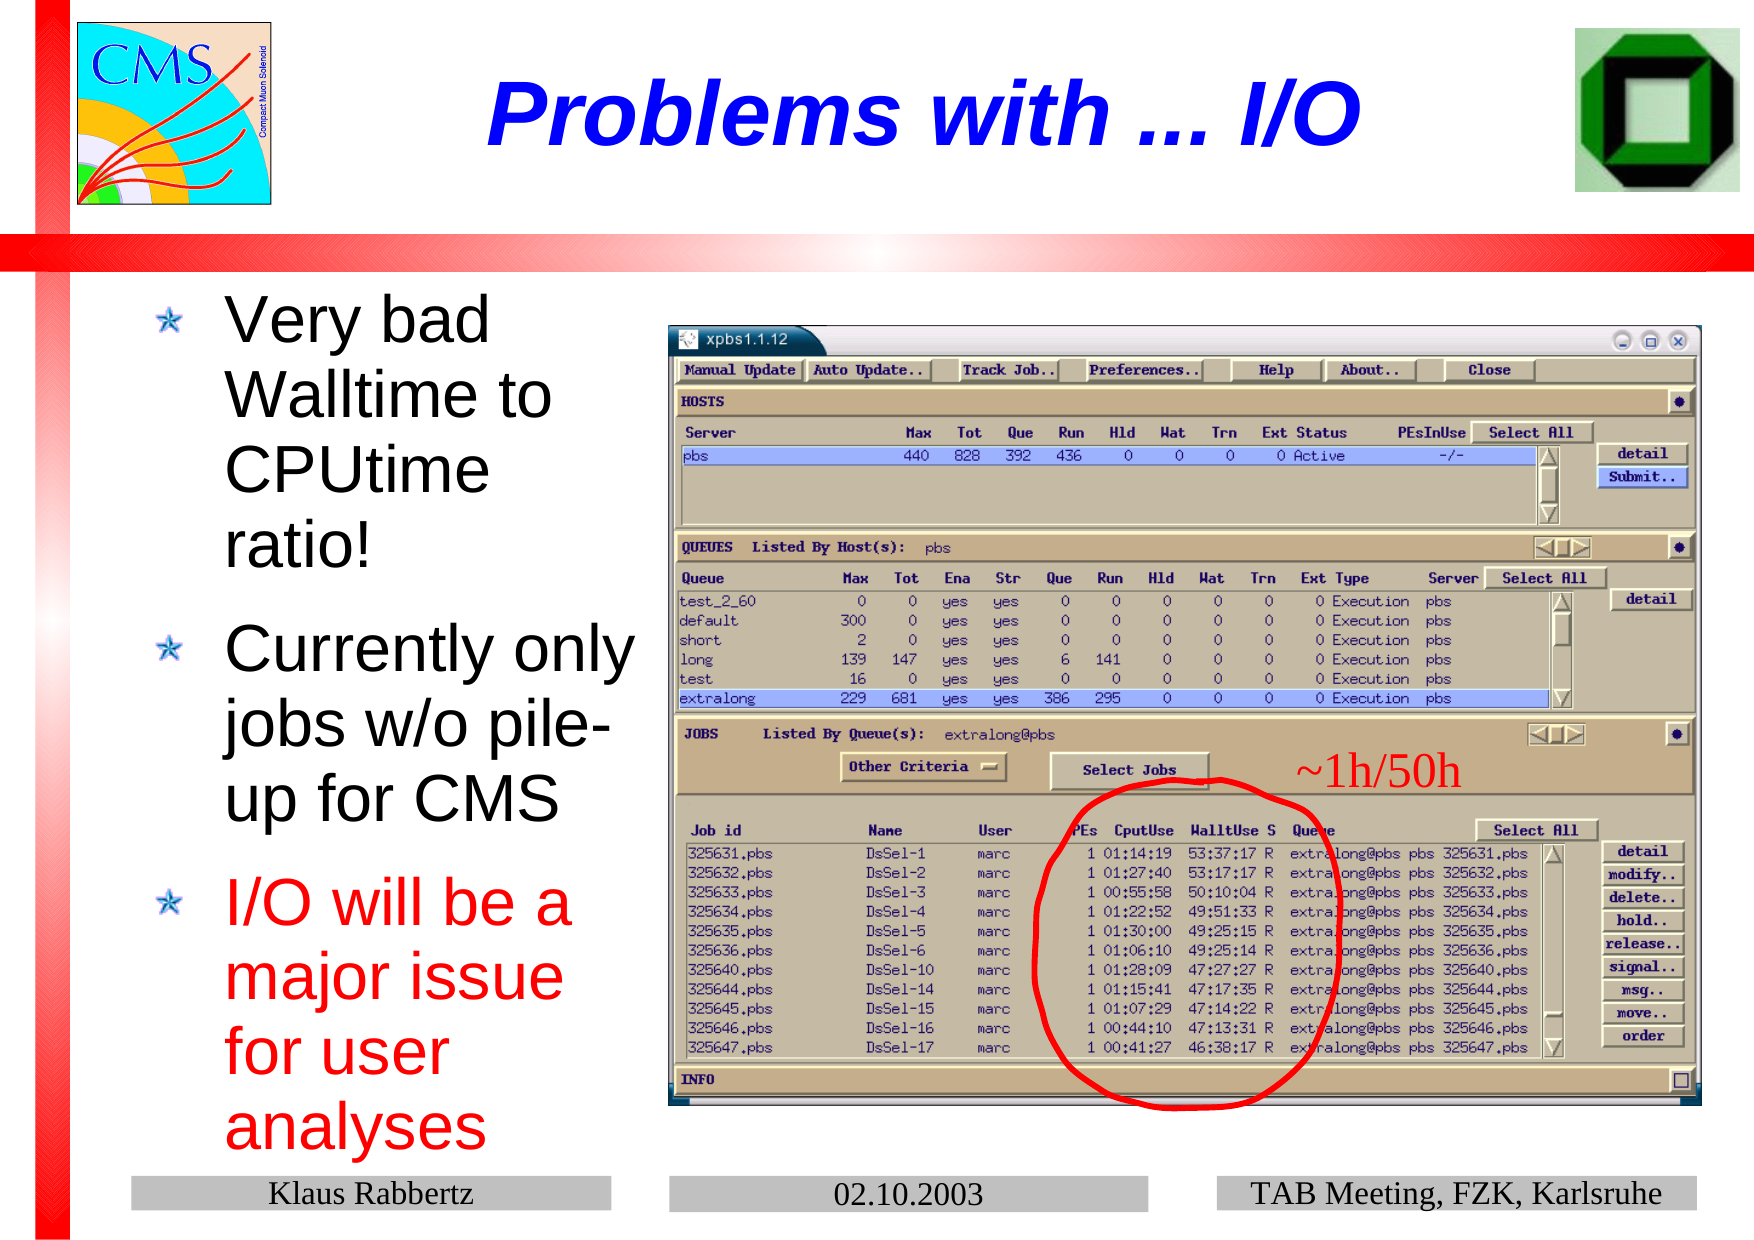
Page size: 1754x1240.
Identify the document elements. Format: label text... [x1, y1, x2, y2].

title Problems with ... I/O [282, 10, 1566, 218]
picture [76, 21, 272, 205]
picture [1575, 28, 1740, 192]
picture [668, 325, 1702, 1106]
list Very bad Walltime to CPUtime ratio! Currently only jobs w/o pile-up for CMS I/O will be a major issue for user analyses [142, 282, 639, 1164]
text_box ~1h/50h [1295, 743, 1463, 799]
picture [1038, 783, 1337, 1105]
